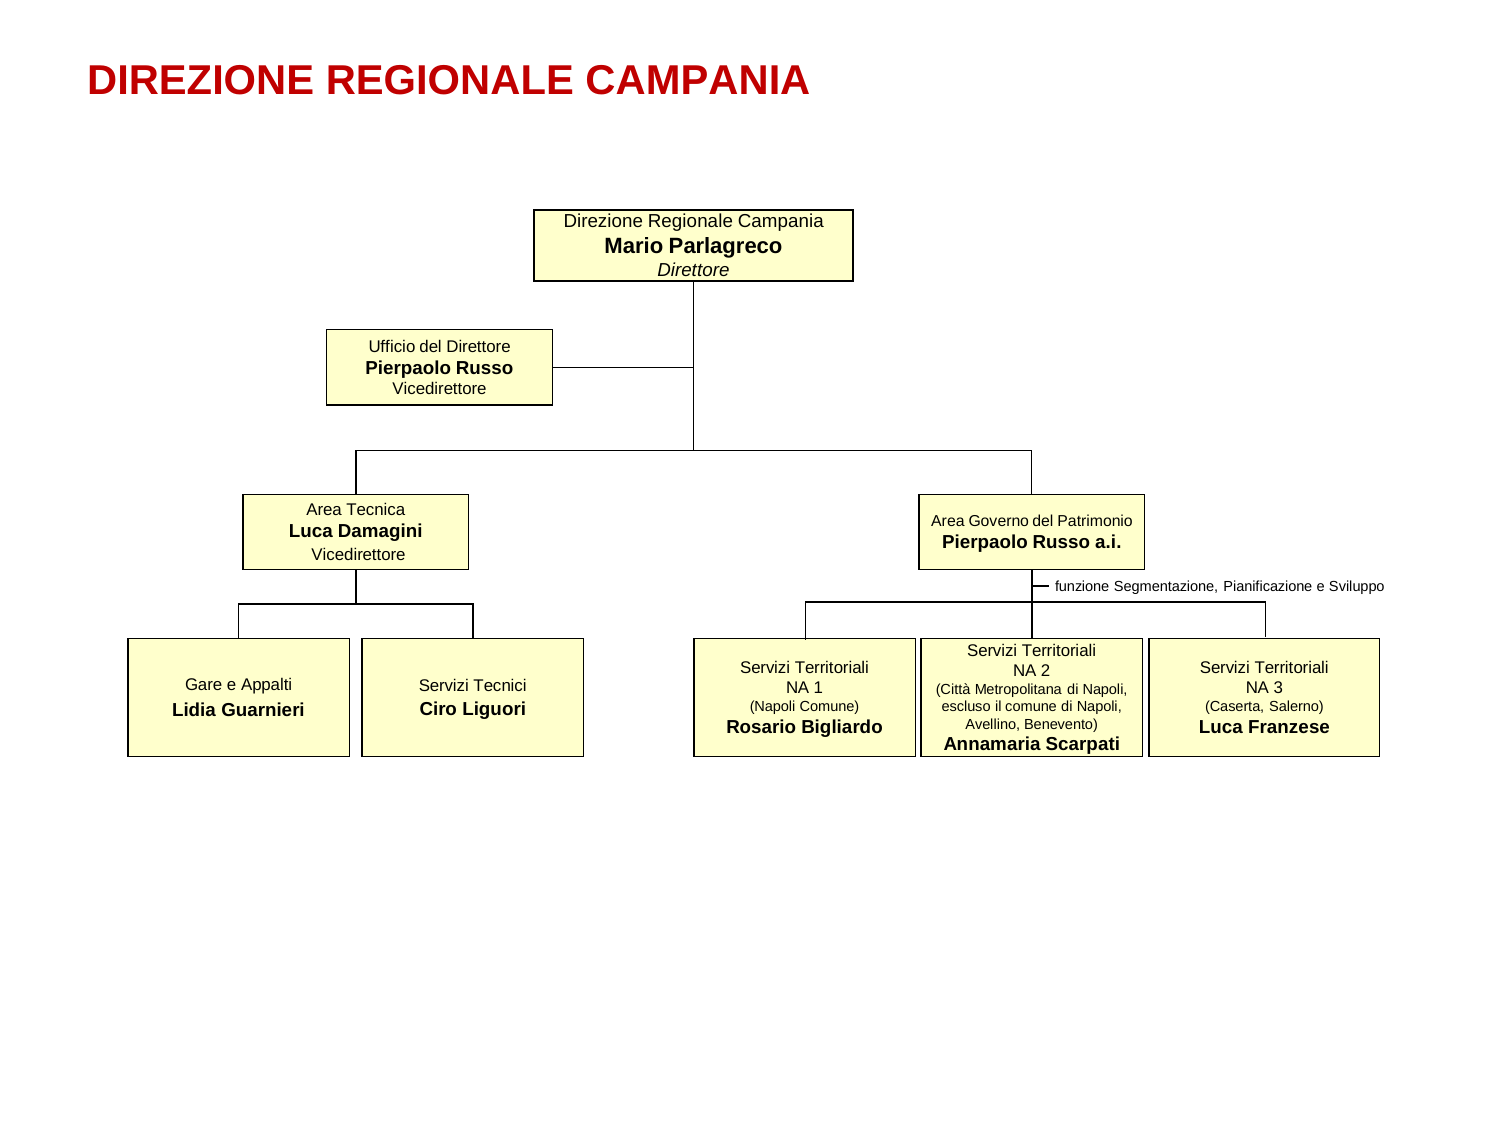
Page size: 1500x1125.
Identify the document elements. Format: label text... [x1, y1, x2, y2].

text_box DIREZIONE REGIONALE CAMPANIA [72, 45, 1462, 128]
picture [126, 203, 1432, 767]
